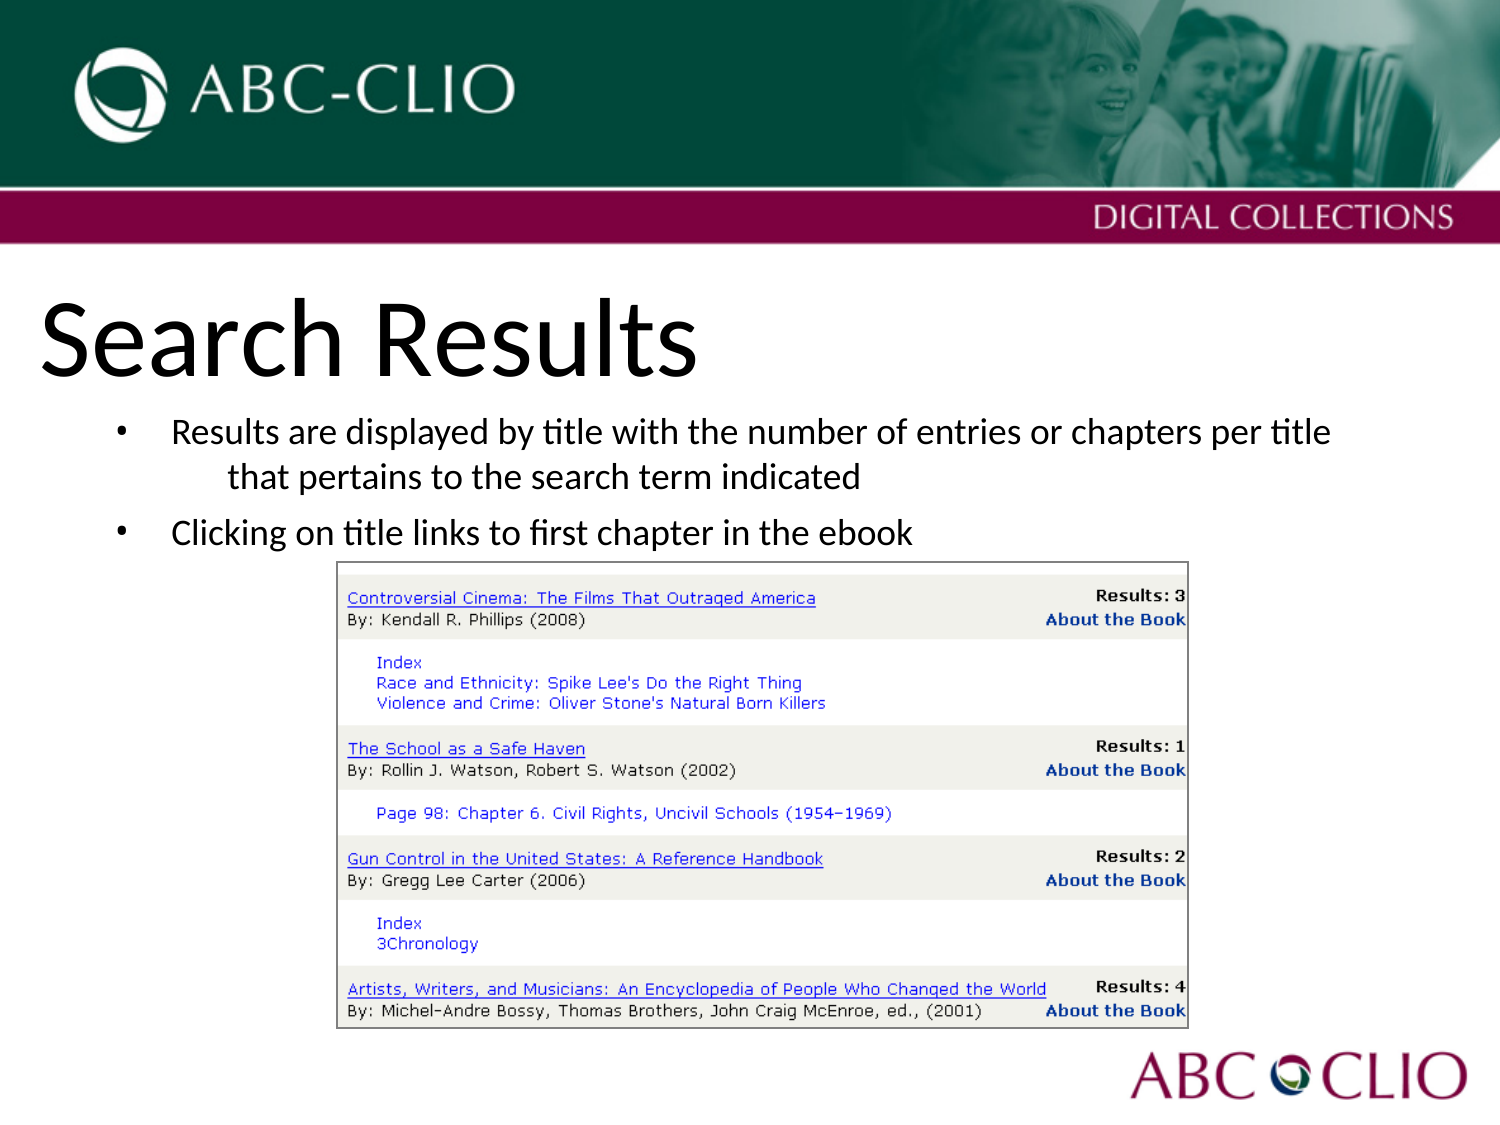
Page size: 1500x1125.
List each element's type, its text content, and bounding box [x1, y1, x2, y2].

picture [337, 563, 1188, 1028]
text_box Clicking on title links to first chapter in the ebook [100, 500, 1350, 590]
picture [87, 1020, 1500, 1125]
text_box Results are displayed by title with the number of entries or chapters per title that pertains to the search term indicated [100, 400, 1350, 490]
title Search Results [24, 246, 1300, 426]
picture [0, 0, 1500, 246]
